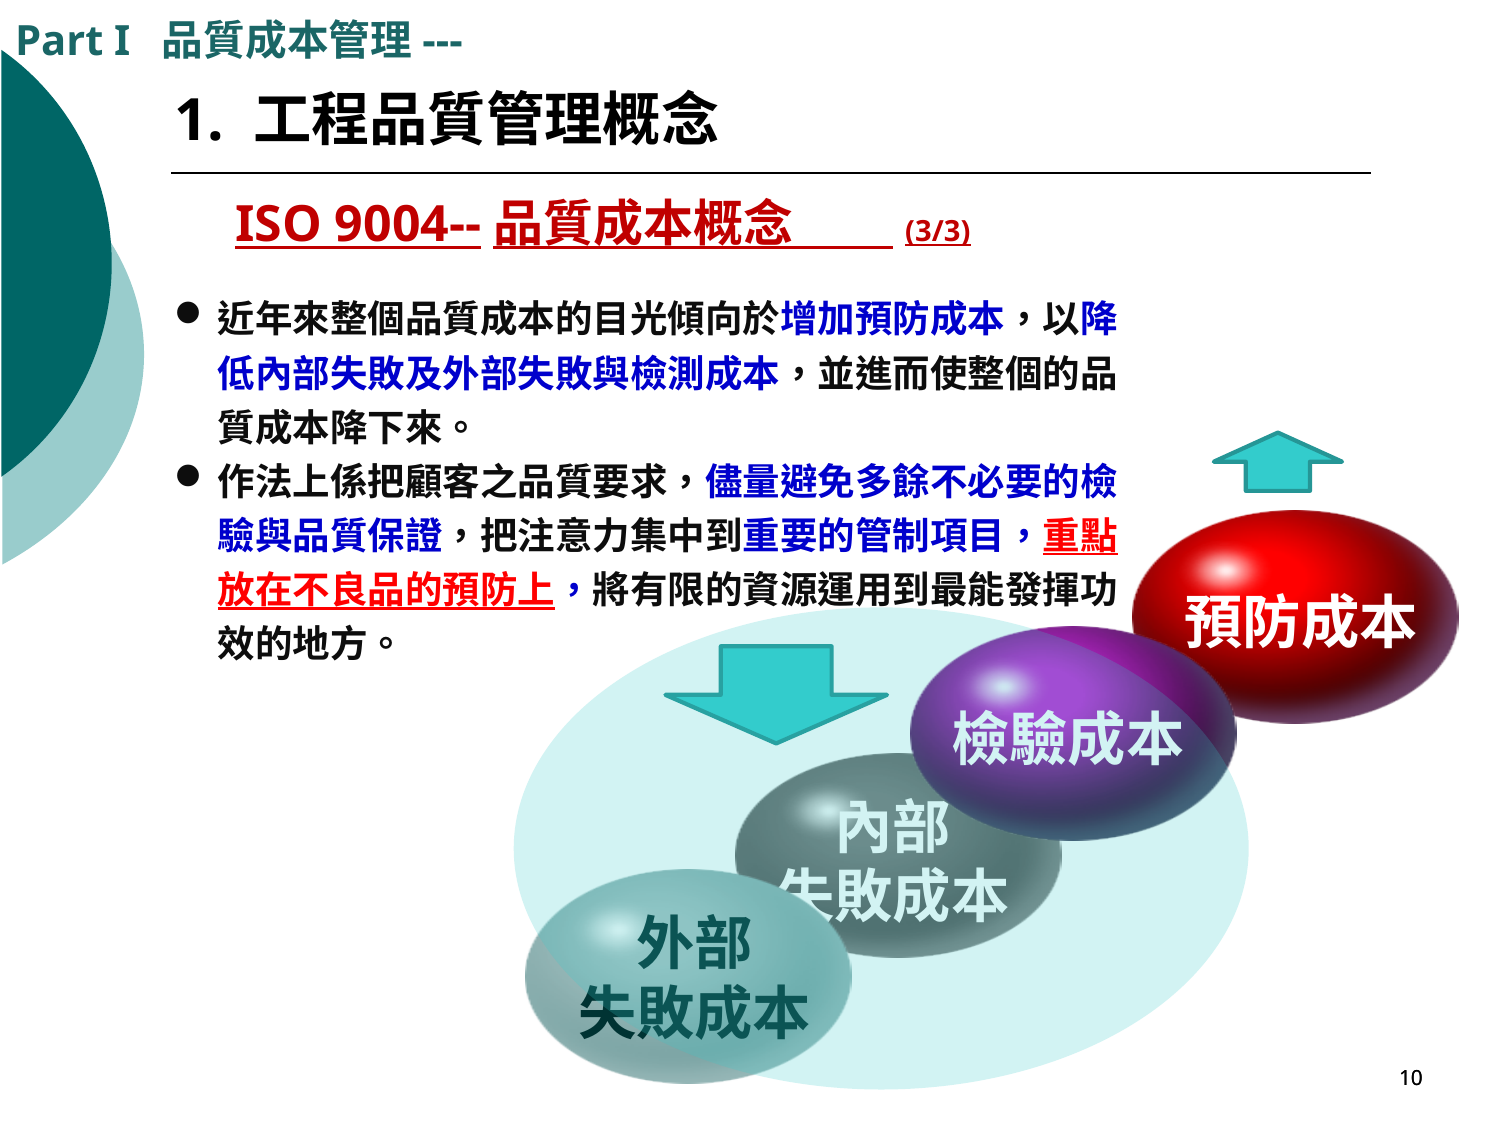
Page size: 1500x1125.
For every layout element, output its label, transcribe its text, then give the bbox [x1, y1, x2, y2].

picture [1135, 510, 1459, 785]
text_box 預防成本 [1202, 600, 1221, 615]
text_box 近年來整個品質成本的目光傾向於增加預防成本，以降低內部失敗及外部失敗與檢測成本，並進而使整個的品質成本降下來。 作法上係把顧客之品質要求，儘量避免多餘不必要的檢驗與品質保證，把注意力集中到重要的管制項目，重點放在不良品的預防上，將有限的資源運用到最能發揮功效的地方。 [159, 278, 1164, 673]
text_box ISO 9004--品質成本概念 (3/3) [206, 184, 1105, 260]
text_box 預防成本 [1164, 578, 1448, 664]
text_box 外部 失敗成本 [548, 952, 686, 1054]
text_box 檢驗成本 [1165, 694, 1214, 744]
text_box Part I 品質成本管理--- [0, 0, 1500, 79]
text_box 1. 工程品質管理概念 [159, 66, 1376, 169]
picture [525, 911, 796, 1084]
text_box [1213, 432, 1343, 491]
text_box [513, 673, 1249, 1090]
